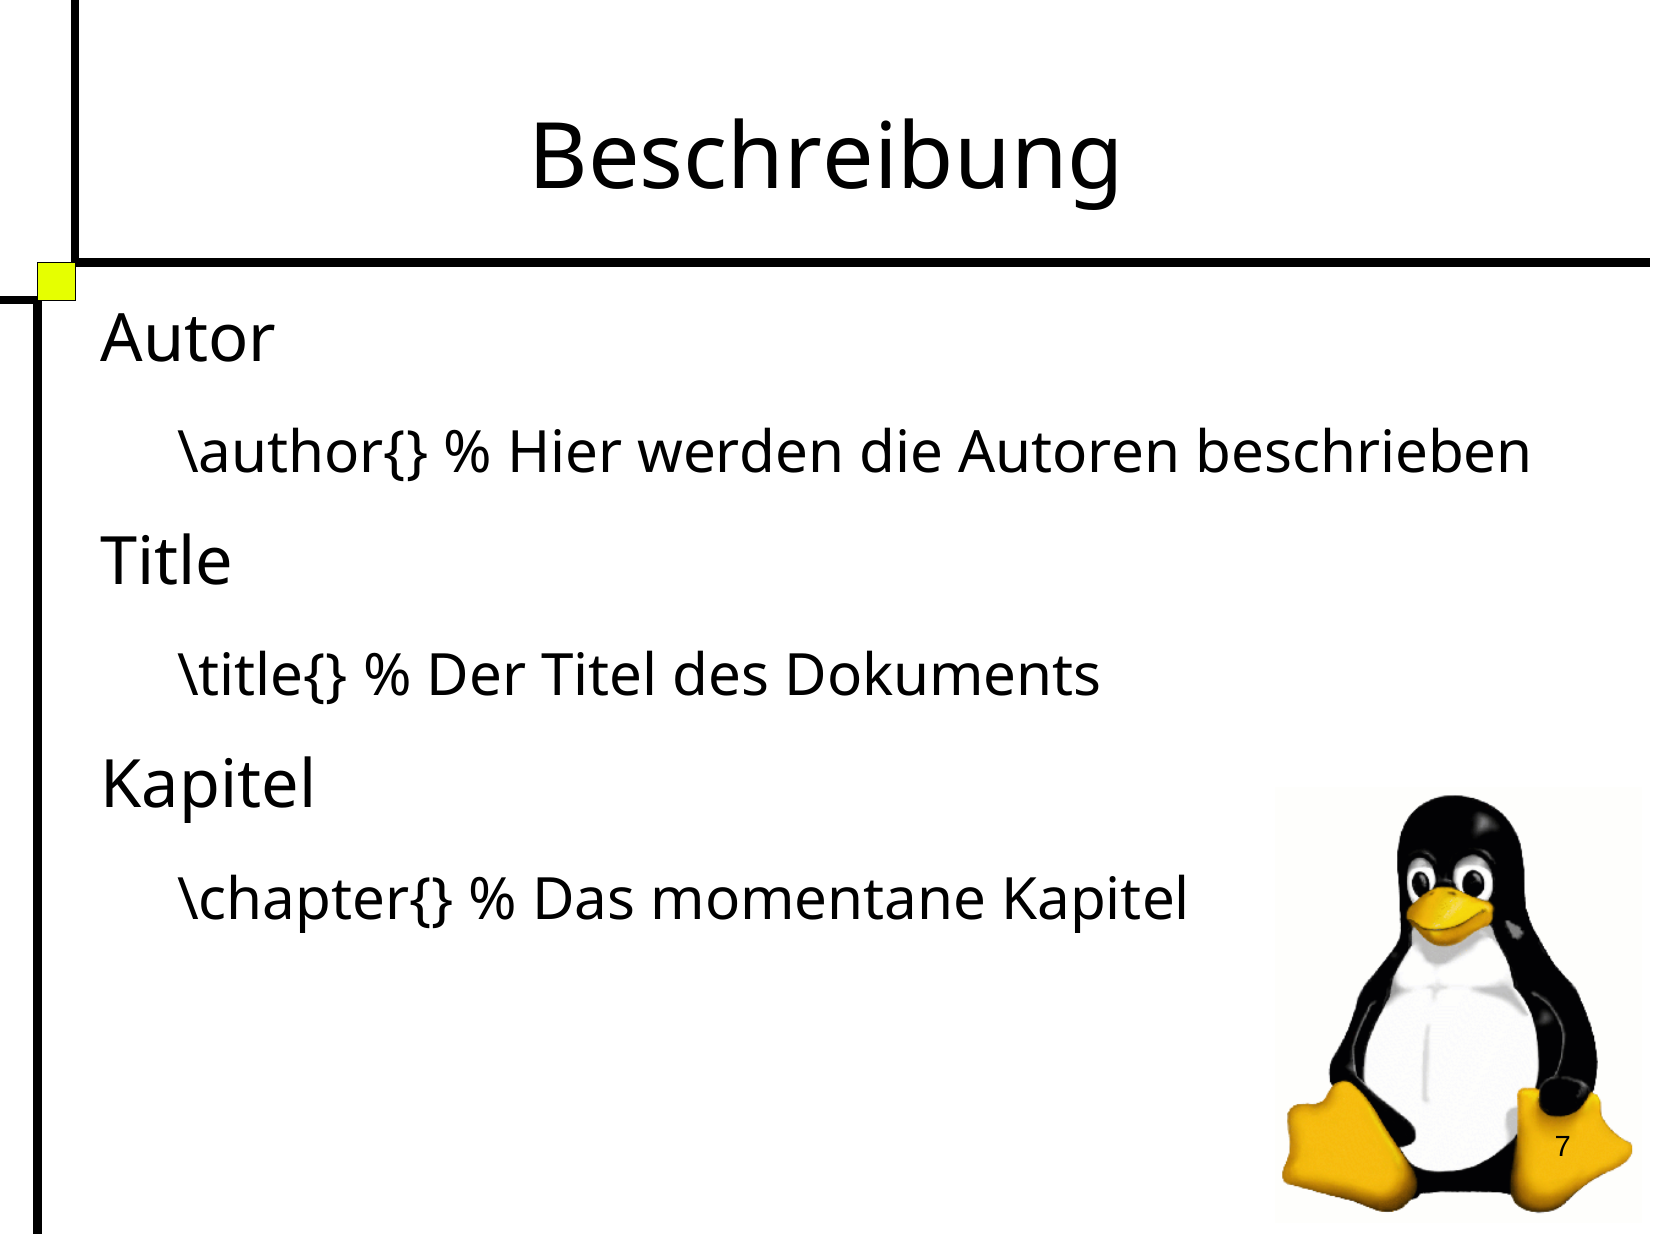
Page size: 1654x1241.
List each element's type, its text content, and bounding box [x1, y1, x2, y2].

picture [1275, 787, 1642, 1223]
list Autor \author{} % Hier werden die Autoren beschrieben Title \title{} % Der Titel des Dokuments Kapitel \chapter{} % Das momentane Kapitel [82, 290, 1571, 1109]
title Beschreibung [82, 49, 1571, 257]
